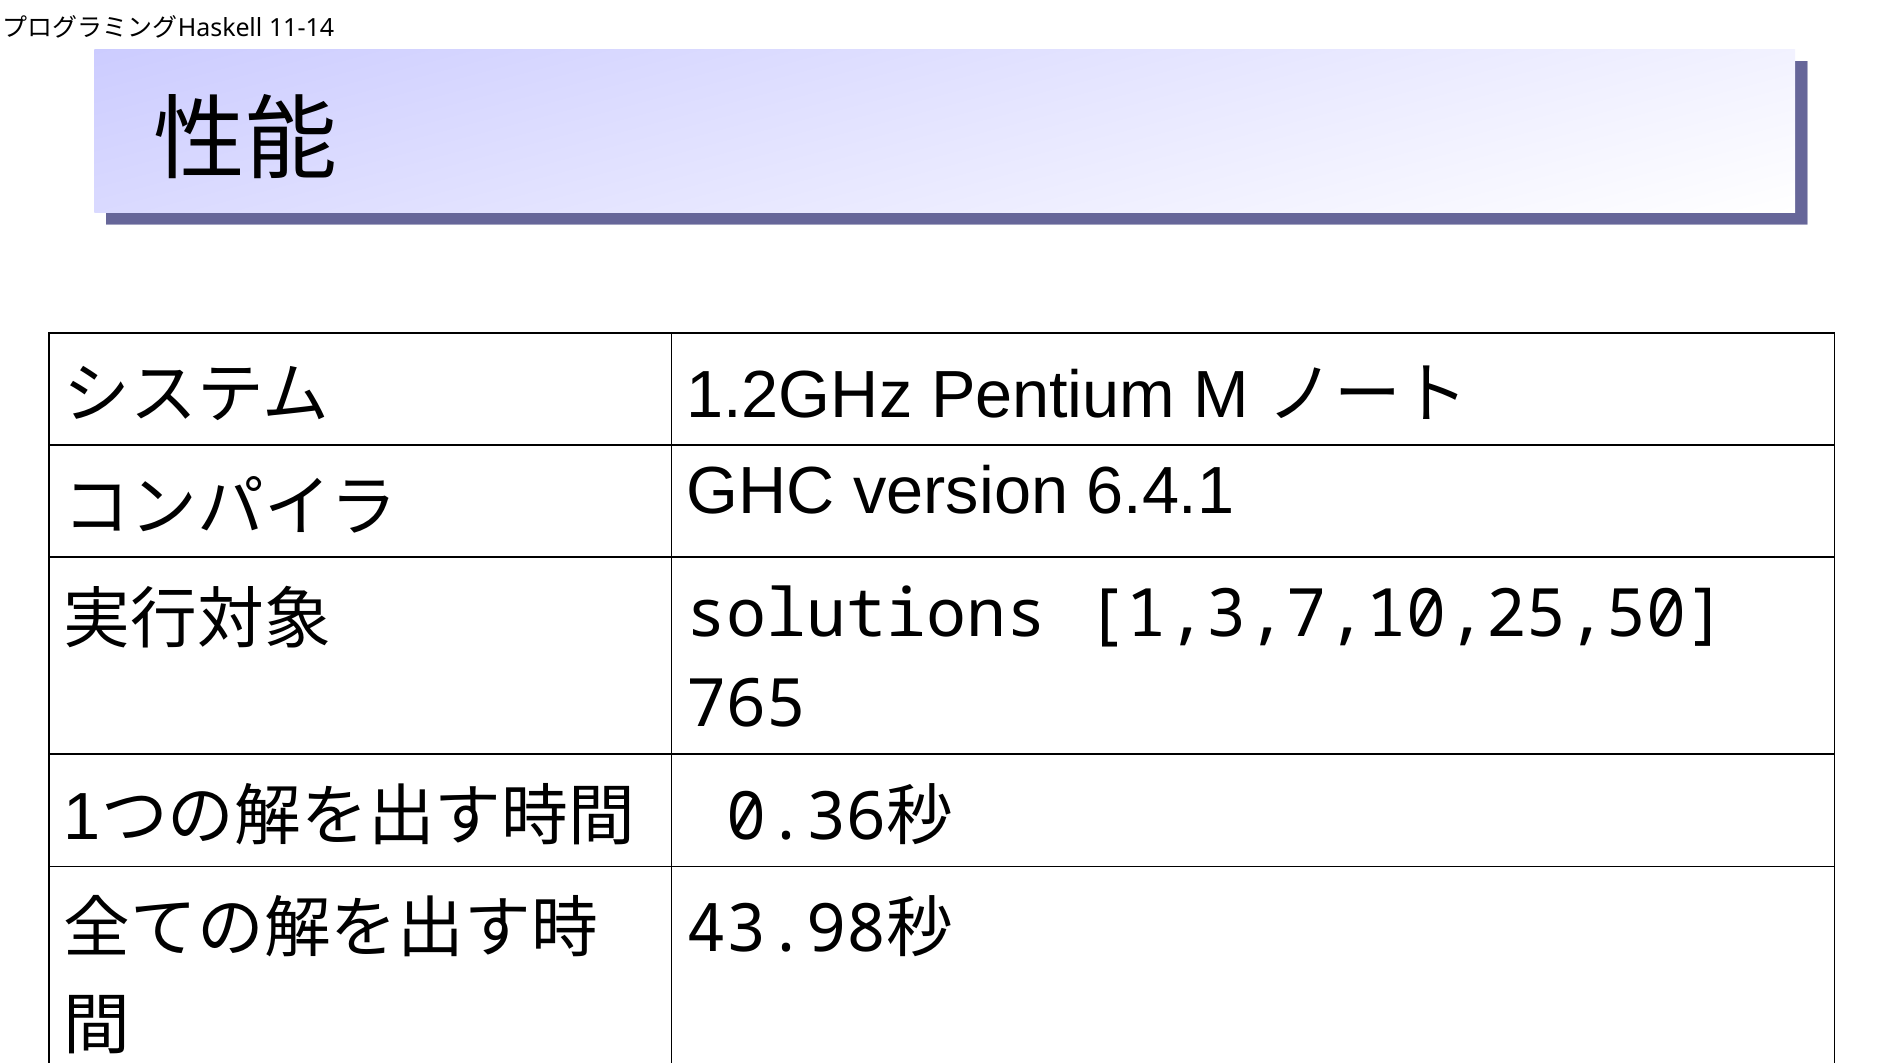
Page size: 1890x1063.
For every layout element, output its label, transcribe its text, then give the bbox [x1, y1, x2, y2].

table_header 1.2GHz Pentium M ノート [672, 334, 1834, 444]
table_cell GHC version 6.4.1 [672, 446, 1834, 556]
table_cell 実行対象 [50, 558, 671, 753]
table_cell 0.36秒 [672, 755, 1834, 866]
table_cell コンパイラ [50, 446, 671, 556]
table_header システム [50, 334, 671, 444]
table_cell 43.98秒 [672, 867, 1834, 1063]
table_cell solutions [1,3,7,10,25,50] 765 [672, 558, 1834, 753]
table_cell 1つの解を出す時間 [50, 755, 671, 866]
title 性能 [94, 49, 1796, 213]
table_cell 全ての解を出す時間 [50, 867, 671, 1063]
